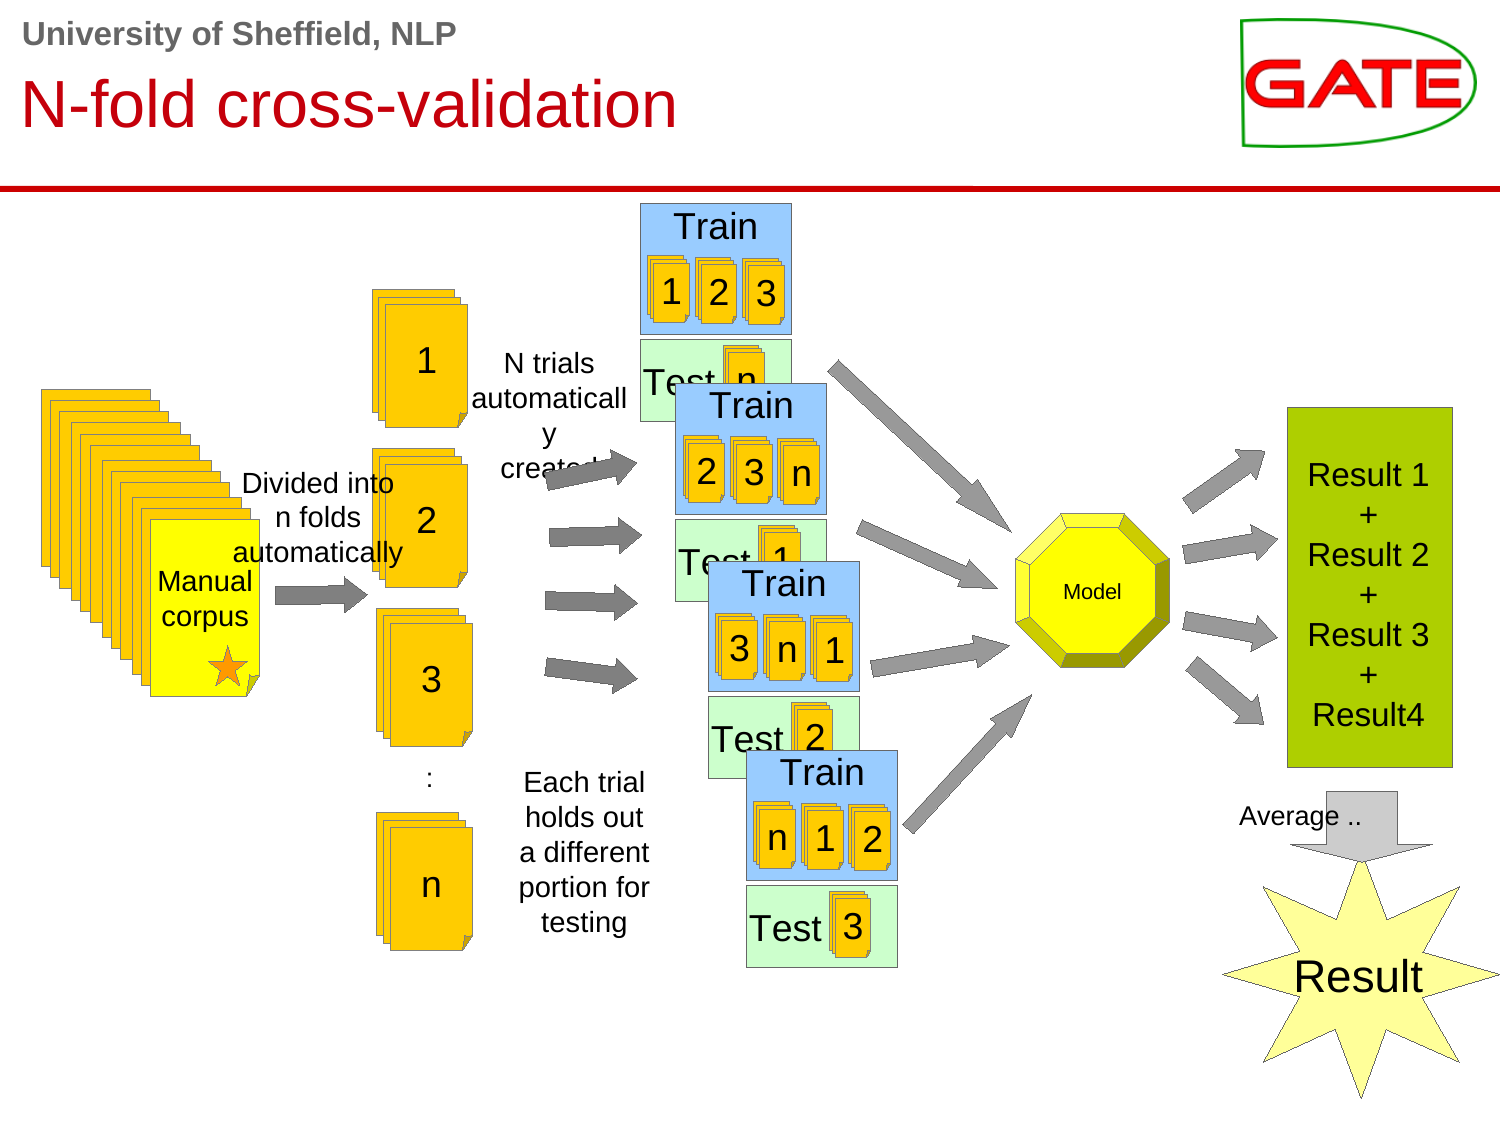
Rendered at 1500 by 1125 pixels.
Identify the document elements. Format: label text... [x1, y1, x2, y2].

text_box n [390, 827, 473, 951]
text_box [1459, 962, 1500, 987]
text_box [544, 449, 637, 491]
text_box Test [675, 519, 827, 602]
text_box Result [1257, 938, 1459, 1064]
text_box Result 1 + Result 2 + Result 3 + Result4 [1275, 445, 1462, 827]
text_box [1182, 524, 1278, 564]
text_box [730, 436, 770, 500]
text_box 2 [426, 510, 431, 521]
text_box [695, 257, 734, 320]
text_box n [759, 809, 796, 869]
text_box Manual corpus [150, 519, 260, 697]
text_box [647, 255, 687, 319]
text_box [549, 517, 642, 554]
text_box [376, 646, 390, 739]
text_box [742, 258, 782, 321]
text_box [758, 525, 798, 561]
text_box Divided into n folds automatically [211, 456, 426, 646]
text_box [791, 702, 830, 750]
text_box [829, 891, 868, 954]
text_box [545, 584, 638, 621]
text_box 1 [816, 622, 853, 682]
text_box 2 [426, 464, 468, 588]
text_box [810, 615, 850, 679]
text_box n [769, 621, 806, 681]
text_box [544, 657, 638, 694]
text_box [870, 635, 1010, 678]
text_box [856, 519, 998, 589]
text_box 2 [688, 443, 725, 503]
text_box [763, 614, 803, 678]
text_box 1 [807, 810, 844, 870]
text_box [1182, 449, 1265, 514]
text_box 3 [748, 265, 785, 325]
text_box [1348, 1064, 1374, 1099]
text_box [827, 359, 1012, 533]
text_box [777, 438, 817, 501]
text_box : [336, 753, 523, 824]
text_box Train [708, 561, 860, 692]
text_box N trials automatically created [449, 336, 650, 492]
text_box Train [640, 203, 792, 335]
text_box [683, 435, 722, 499]
text_box [723, 345, 762, 383]
text_box n [783, 445, 820, 505]
text_box Train [675, 383, 827, 515]
text_box [902, 694, 1032, 834]
text_box [1287, 407, 1453, 445]
text_box 1 [764, 532, 801, 561]
text_box 3 [835, 898, 871, 958]
text_box 3 [736, 444, 773, 504]
text_box [376, 824, 466, 944]
text_box [1222, 964, 1257, 985]
text_box n [728, 352, 765, 383]
text_box Test [708, 696, 860, 779]
text_box [1182, 611, 1278, 652]
text_box 1 [653, 263, 690, 323]
text_box Average .. [1207, 791, 1394, 863]
text_box [801, 803, 841, 866]
text_box n [742, 375, 751, 383]
text_box [848, 804, 888, 868]
title N-fold cross-validation [20, 45, 1240, 166]
text_box [715, 613, 755, 676]
text_box [1394, 791, 1433, 854]
text_box [372, 289, 461, 421]
text_box [1185, 656, 1264, 725]
text_box 2 [854, 811, 891, 871]
text_box Train [746, 750, 898, 881]
text_box [208, 646, 248, 686]
text_box [426, 608, 466, 623]
text_box Test [640, 339, 792, 422]
text_box 3 [390, 623, 473, 747]
text_box [41, 389, 211, 686]
text_box 2 [701, 264, 737, 324]
picture [1240, 18, 1477, 148]
text_box [372, 448, 449, 464]
text_box Model [1030, 528, 1155, 653]
text_box 2 [797, 709, 833, 750]
text_box [753, 801, 793, 865]
text_box Each trial holds out a different portion for testing [484, 755, 685, 946]
text_box [1263, 863, 1460, 938]
text_box 3 [721, 620, 758, 680]
text_box 1 [385, 304, 468, 428]
text_box Test [746, 885, 898, 968]
